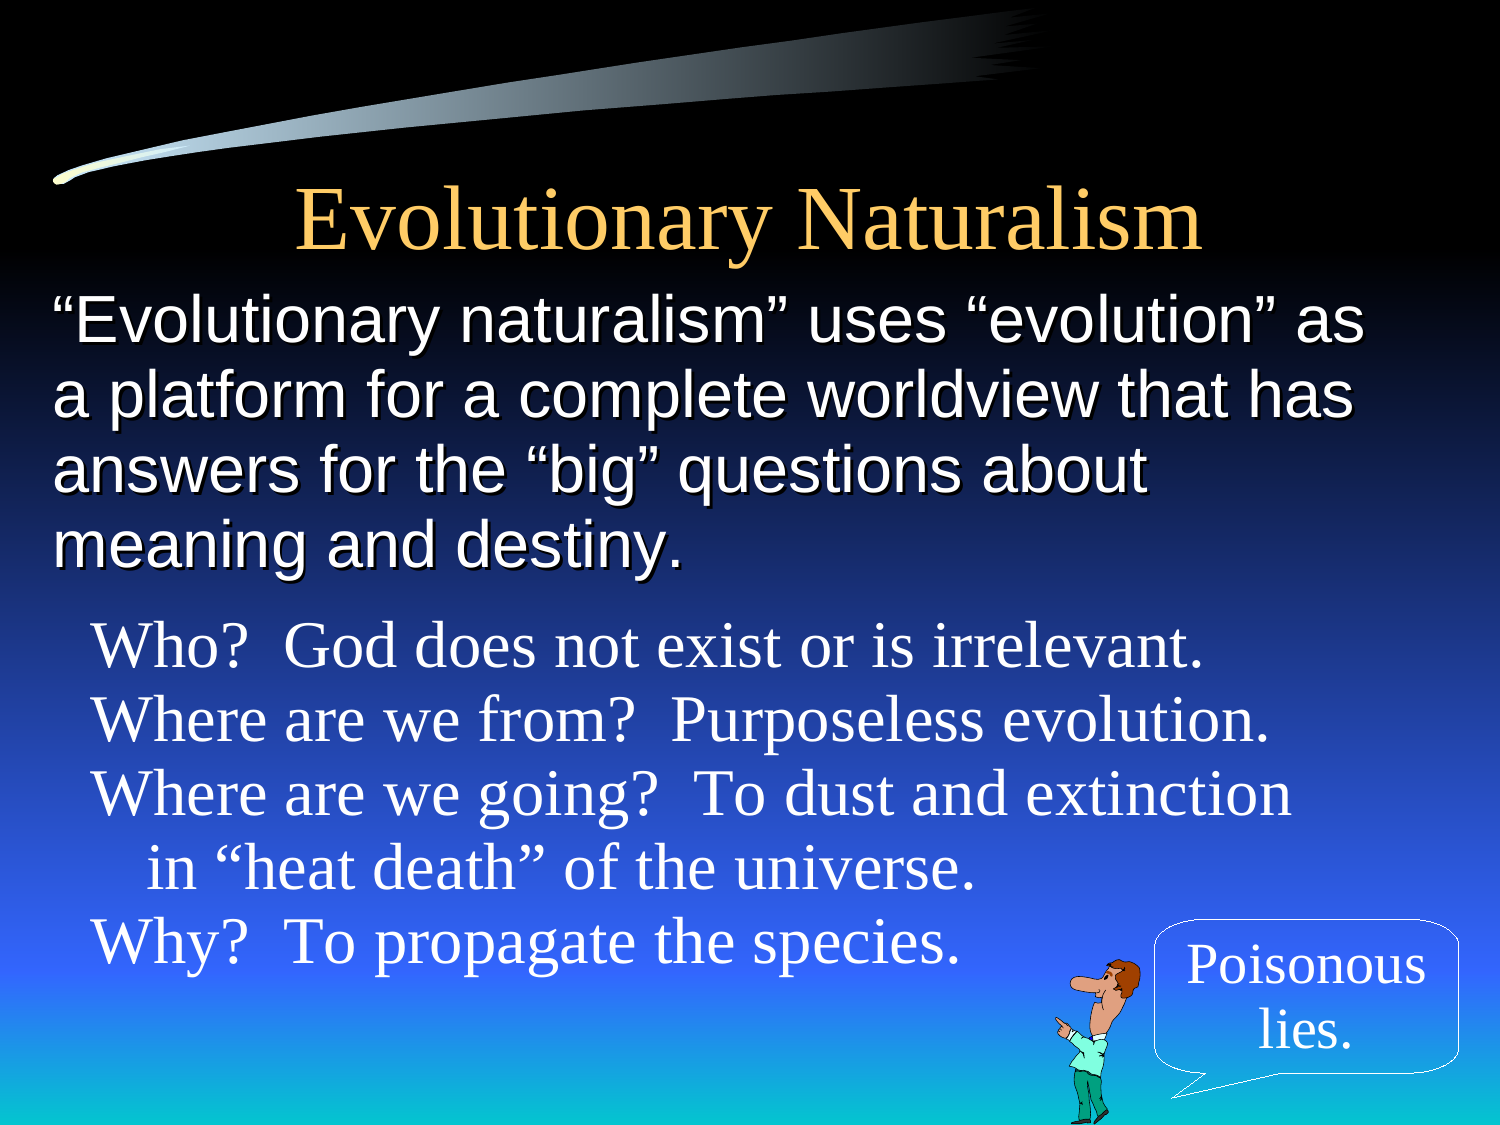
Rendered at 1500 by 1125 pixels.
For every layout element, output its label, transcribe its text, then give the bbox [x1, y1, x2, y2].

title Evolutionary Naturalism [112, 124, 1388, 274]
list Who? God does not exist or is irrelevant. Where are we from? Purposeless evolution. Where are we going? To dust and extinction in “heat death” of the universe. Why? To propagate the species. [75, 600, 1351, 1063]
chart [1054, 959, 1141, 1125]
text_box “Evolutionary naturalism” uses “evolution” as a platform for a complete worldview that has answers for the “big” questions about meaning and destiny. [37, 274, 1388, 590]
text_box Poisonous lies. [1154, 919, 1459, 1099]
